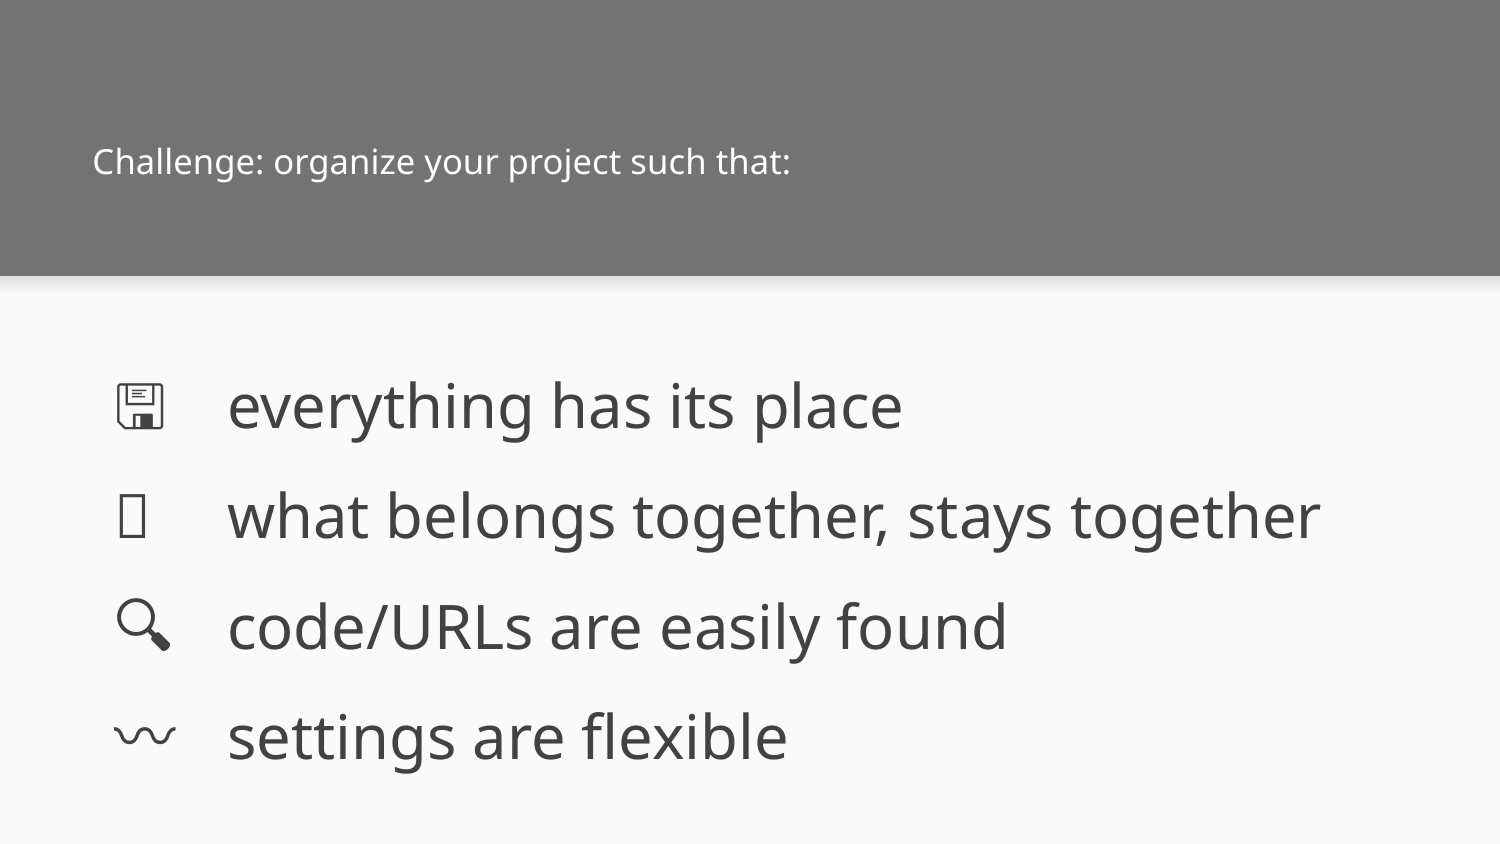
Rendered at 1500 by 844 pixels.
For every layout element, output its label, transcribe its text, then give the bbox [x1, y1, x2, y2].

title Challenge: organize your project such that: [77, 121, 1427, 248]
list 🖫 🔗 🔍 〰 [99, 314, 284, 807]
list everything has its place what belongs together, stays together code/URLs are easily found settings are flexible [284, 314, 1427, 807]
